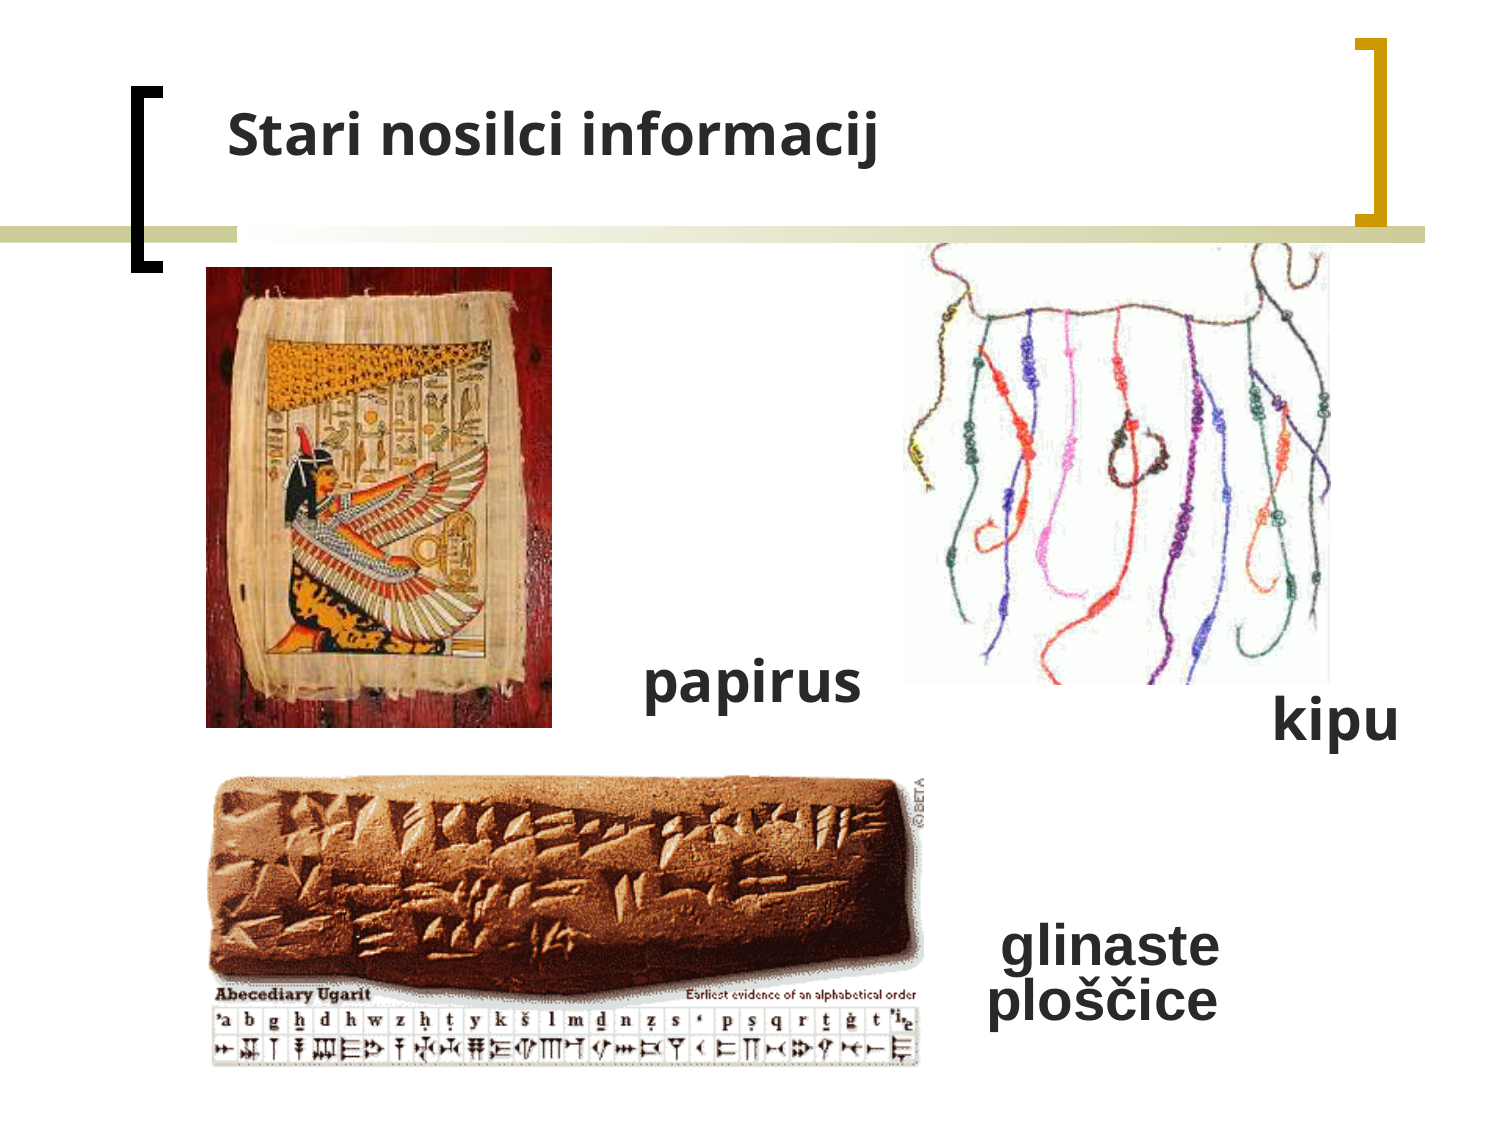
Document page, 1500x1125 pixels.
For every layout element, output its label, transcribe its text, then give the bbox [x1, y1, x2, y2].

text_box kipu [1237, 687, 1451, 759]
picture [206, 774, 924, 1067]
text_box Stari nosilci informacij [212, 90, 1463, 187]
picture [903, 243, 1331, 685]
picture [206, 267, 552, 728]
text_box glinaste ploščice [937, 912, 1285, 1040]
text_box papirus [599, 649, 920, 722]
